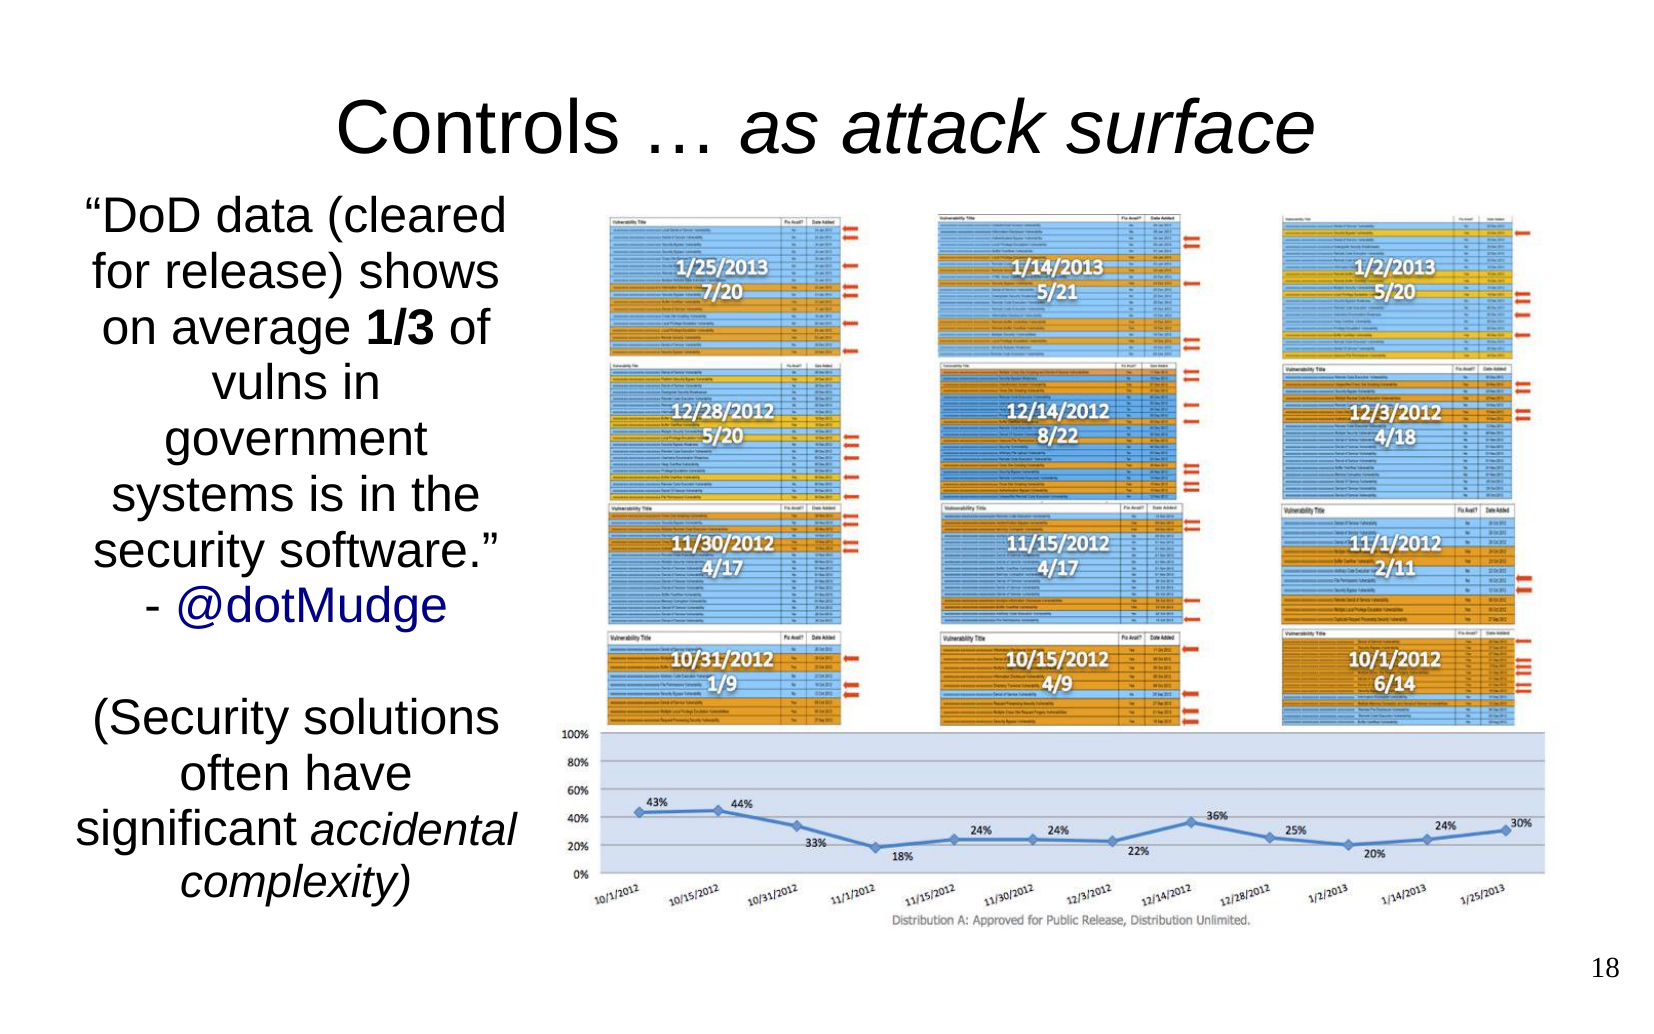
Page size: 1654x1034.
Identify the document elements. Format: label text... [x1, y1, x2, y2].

text_box <number> [1560, 951, 1621, 1023]
title “DoD data (cleared for release) shows on average 1/3 of vulns in government systems is in the security software.” - @dotMudge (Security solutions often have significant accidental complexity) [75, 187, 518, 908]
title Controls … as attack surface [82, 41, 1571, 214]
picture [540, 214, 1591, 931]
